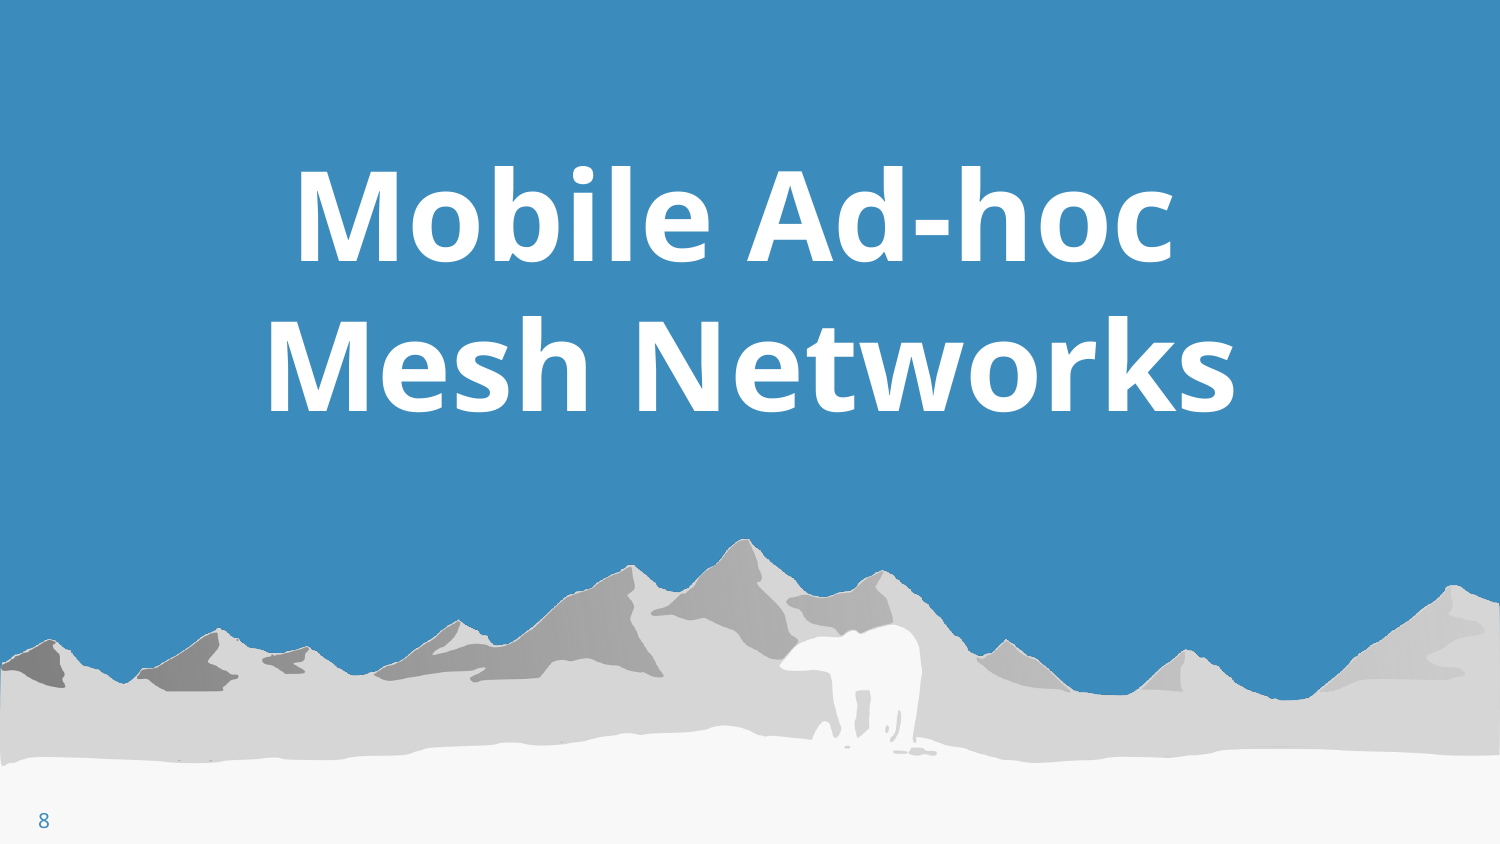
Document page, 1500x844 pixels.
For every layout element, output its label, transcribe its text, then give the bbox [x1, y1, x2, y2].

title Mobile Ad-hoc Mesh Networks [112, 155, 1388, 418]
picture [0, 513, 1500, 844]
slide_number <number> [0, 792, 89, 844]
